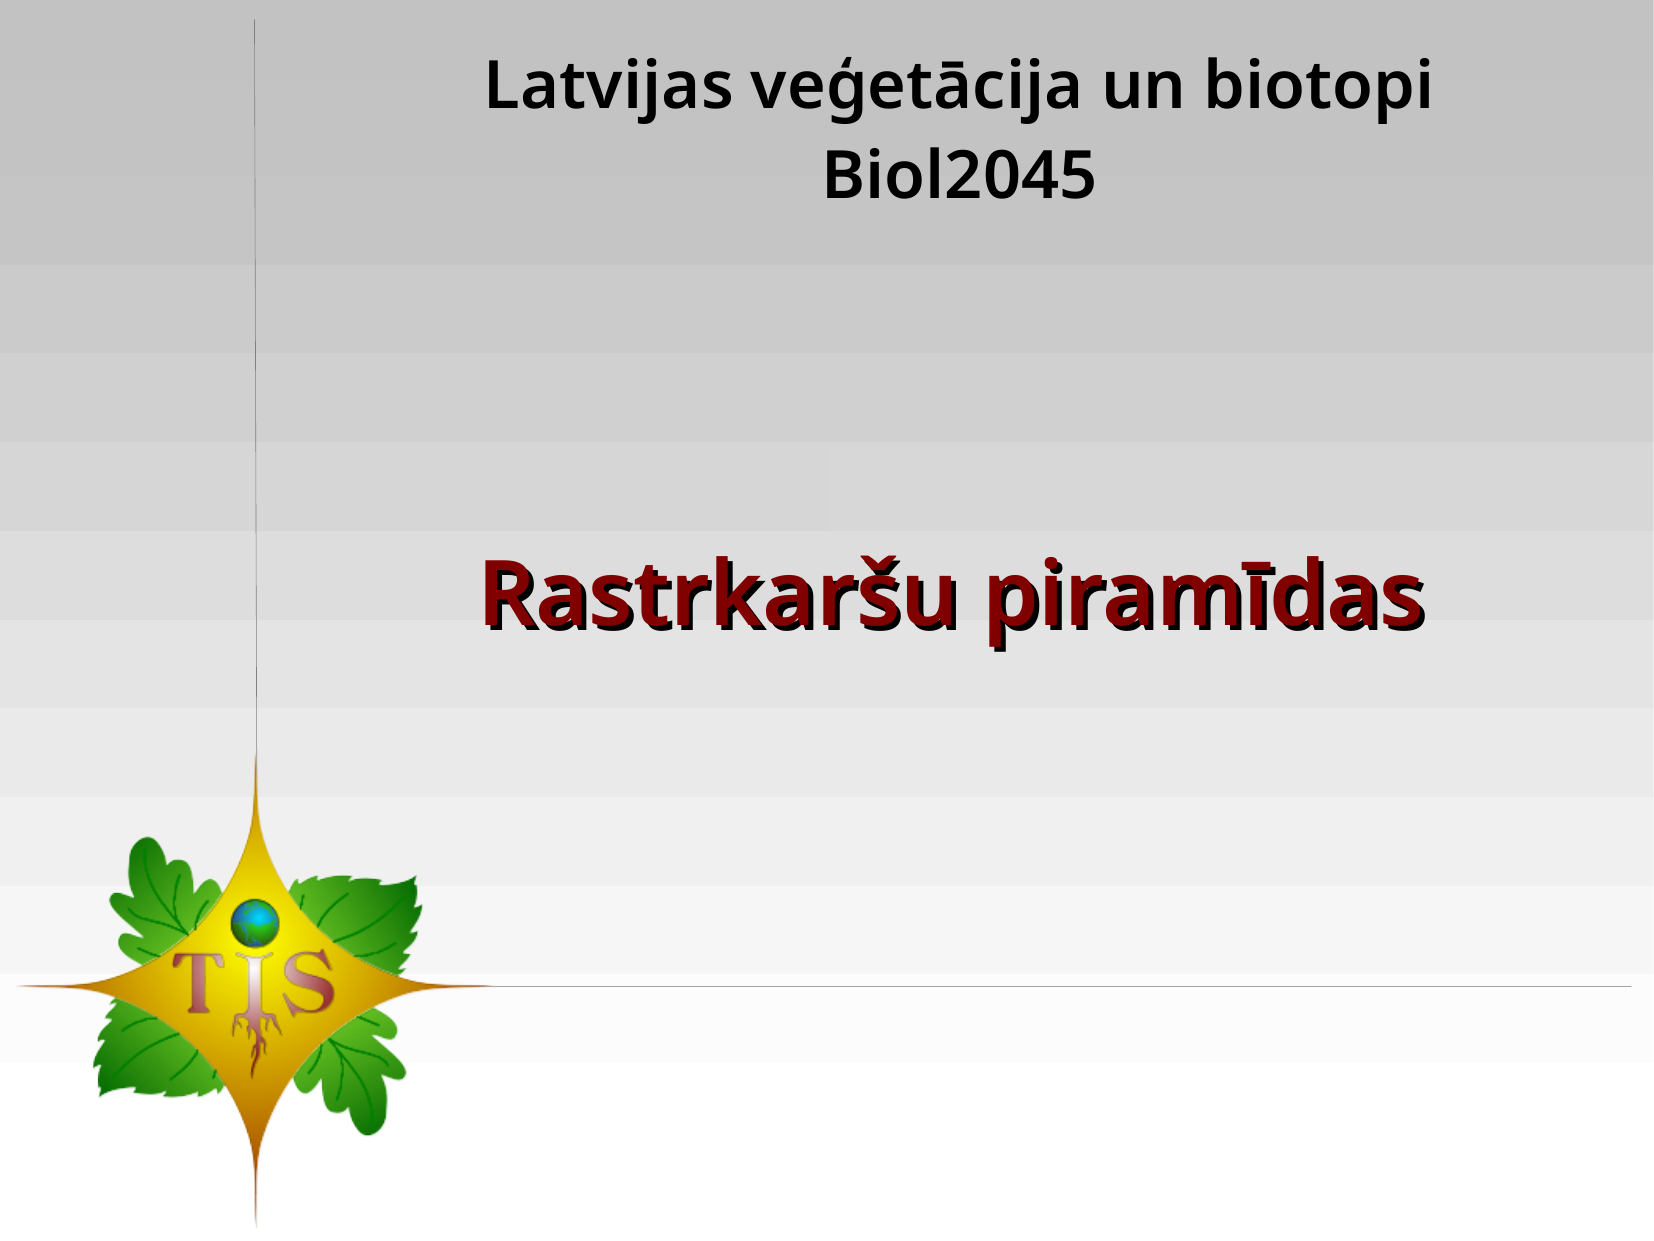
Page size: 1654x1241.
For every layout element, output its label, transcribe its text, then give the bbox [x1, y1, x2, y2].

title Rastrkaršu piramīdas [295, 324, 1607, 857]
picture [0, 0, 1654, 1241]
